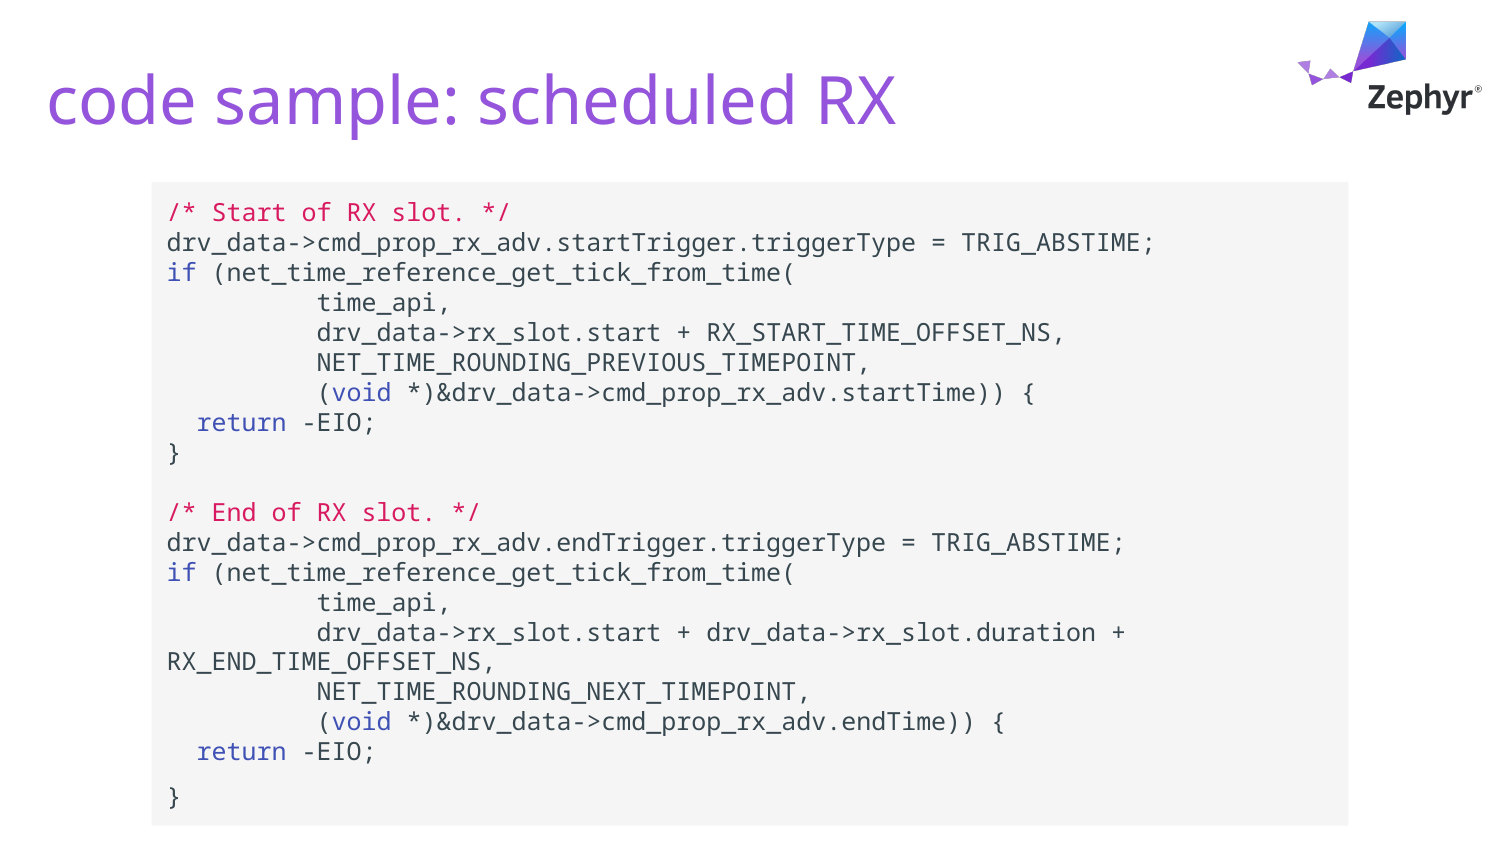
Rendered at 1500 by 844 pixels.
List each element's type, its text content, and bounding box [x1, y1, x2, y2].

text_box /* Start of RX slot. */ drv_data->cmd_prop_rx_adv.startTrigger.triggerType = TRIG_ABSTIME; if (net_time_reference_get_tick_from_time( time_api, drv_data->rx_slot.start + RX_START_TIME_OFFSET_NS, NET_TIME_ROUNDING_PREVIOUS_TIMEPOINT, (void *)&drv_data->cmd_prop_rx_adv.startTime)) { return -EIO; } /* End of RX slot. */ drv_data->cmd_prop_rx_adv.endTrigger.triggerType = TRIG_ABSTIME; if (net_time_reference_get_tick_from_time( time_api, drv_data->rx_slot.start + drv_data->rx_slot.duration + RX_END_TIME_OFFSET_NS, NET_TIME_ROUNDING_NEXT_TIMEPOINT, (void *)&drv_data->cmd_prop_rx_adv.endTime)) { return -EIO; } [151, 181, 1349, 826]
title code sample: scheduled RX [31, 38, 1382, 145]
picture [1294, 15, 1485, 122]
